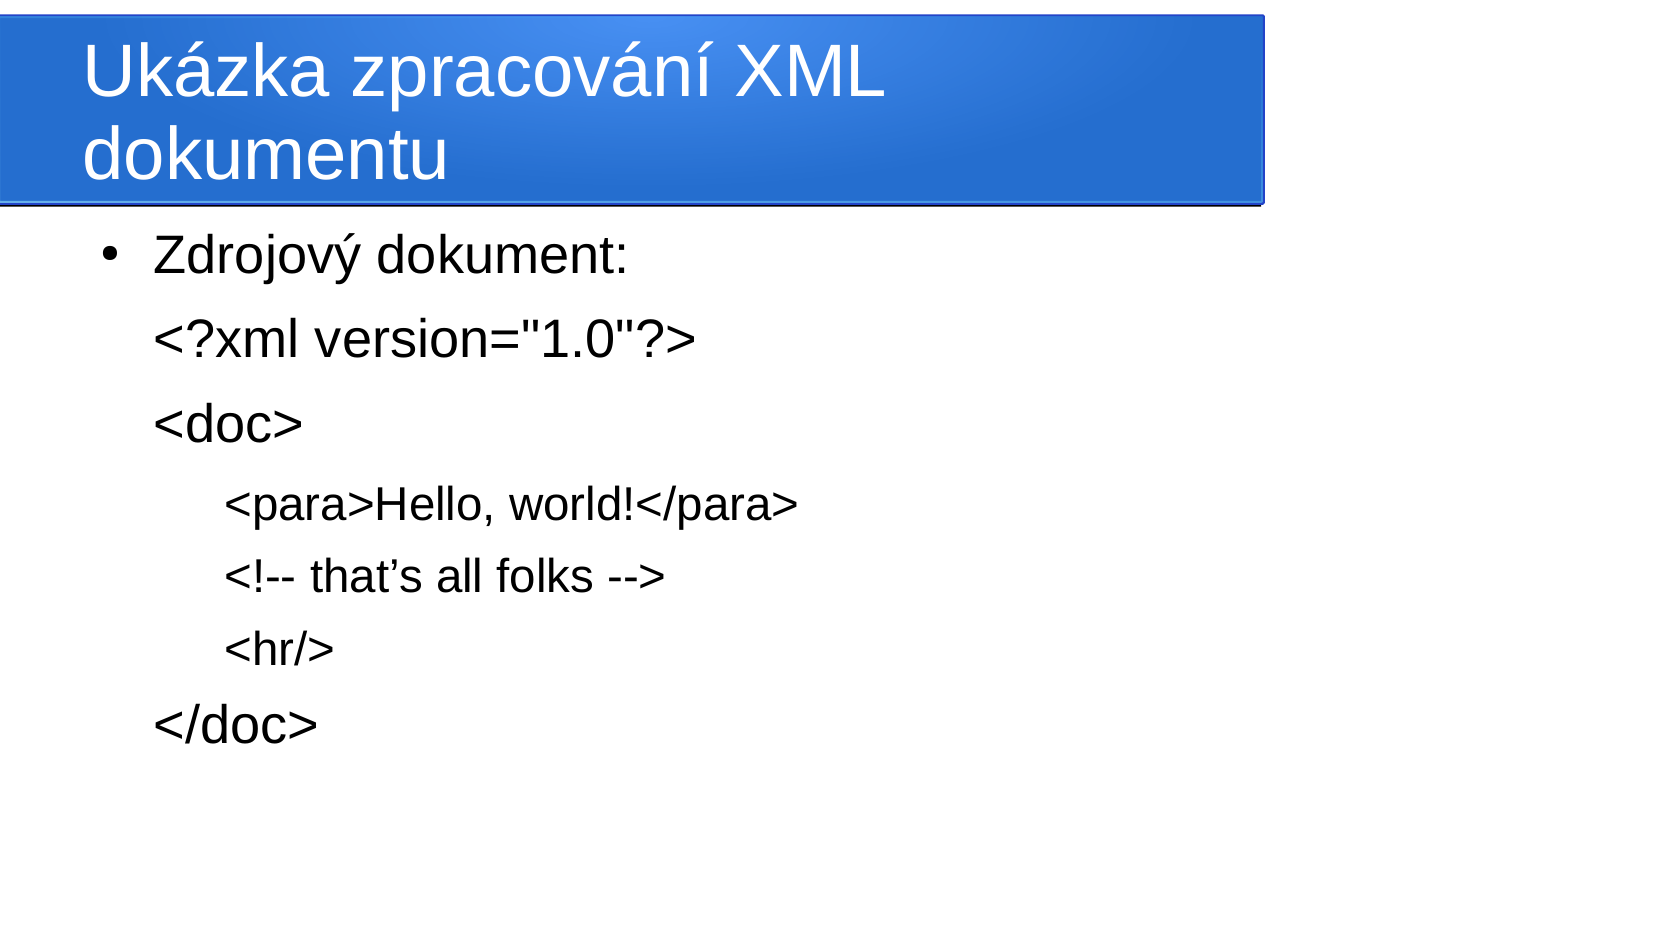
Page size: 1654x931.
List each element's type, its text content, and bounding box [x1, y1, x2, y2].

list Zdrojový dokument: <?xml version="1.0"?> <doc> <para>Hello, world!</para> <!-- that’s all folks --> <hr/> </doc> [82, 224, 1571, 764]
title Ukázka zpracování XML dokumentu [82, 29, 1235, 196]
